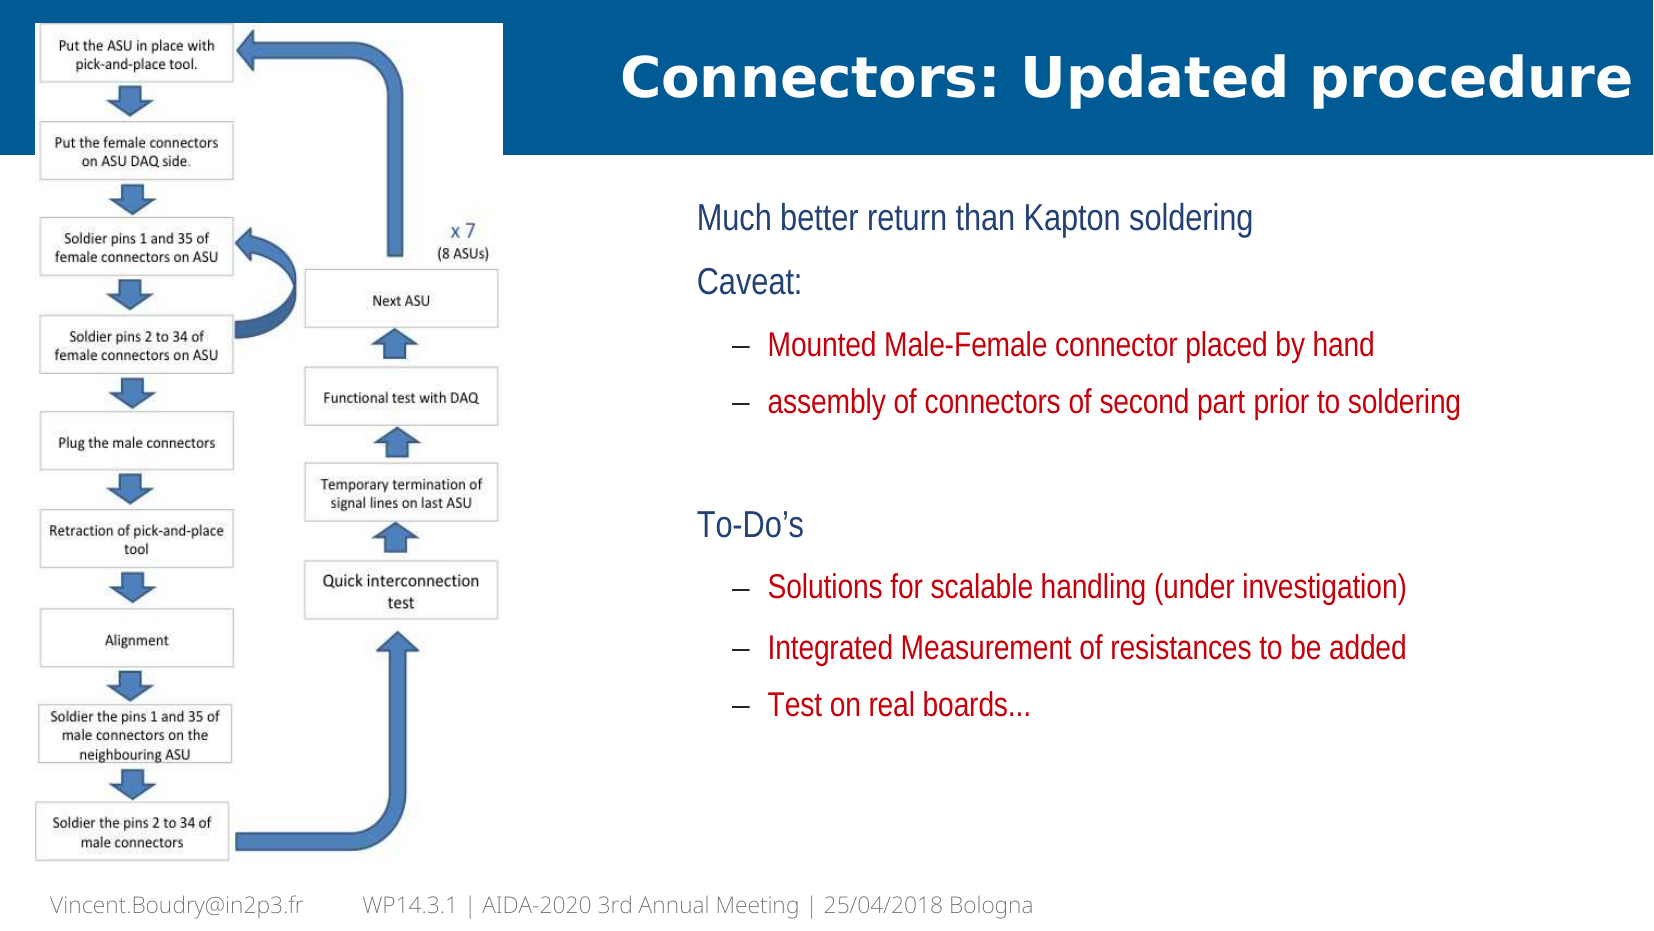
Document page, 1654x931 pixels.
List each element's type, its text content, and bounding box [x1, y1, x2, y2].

list Much better return than Kapton soldering Caveat: Mounted Male-Female connector placed by hand assembly of connectors of second part prior to soldering To-Do’s Solutions for scalable handling (under investigation) Integrated Measurement of resistances to be added Test on real boards... [696, 195, 1630, 867]
title Connectors: Updated procedure [24, 12, 1635, 143]
picture [35, 23, 503, 875]
